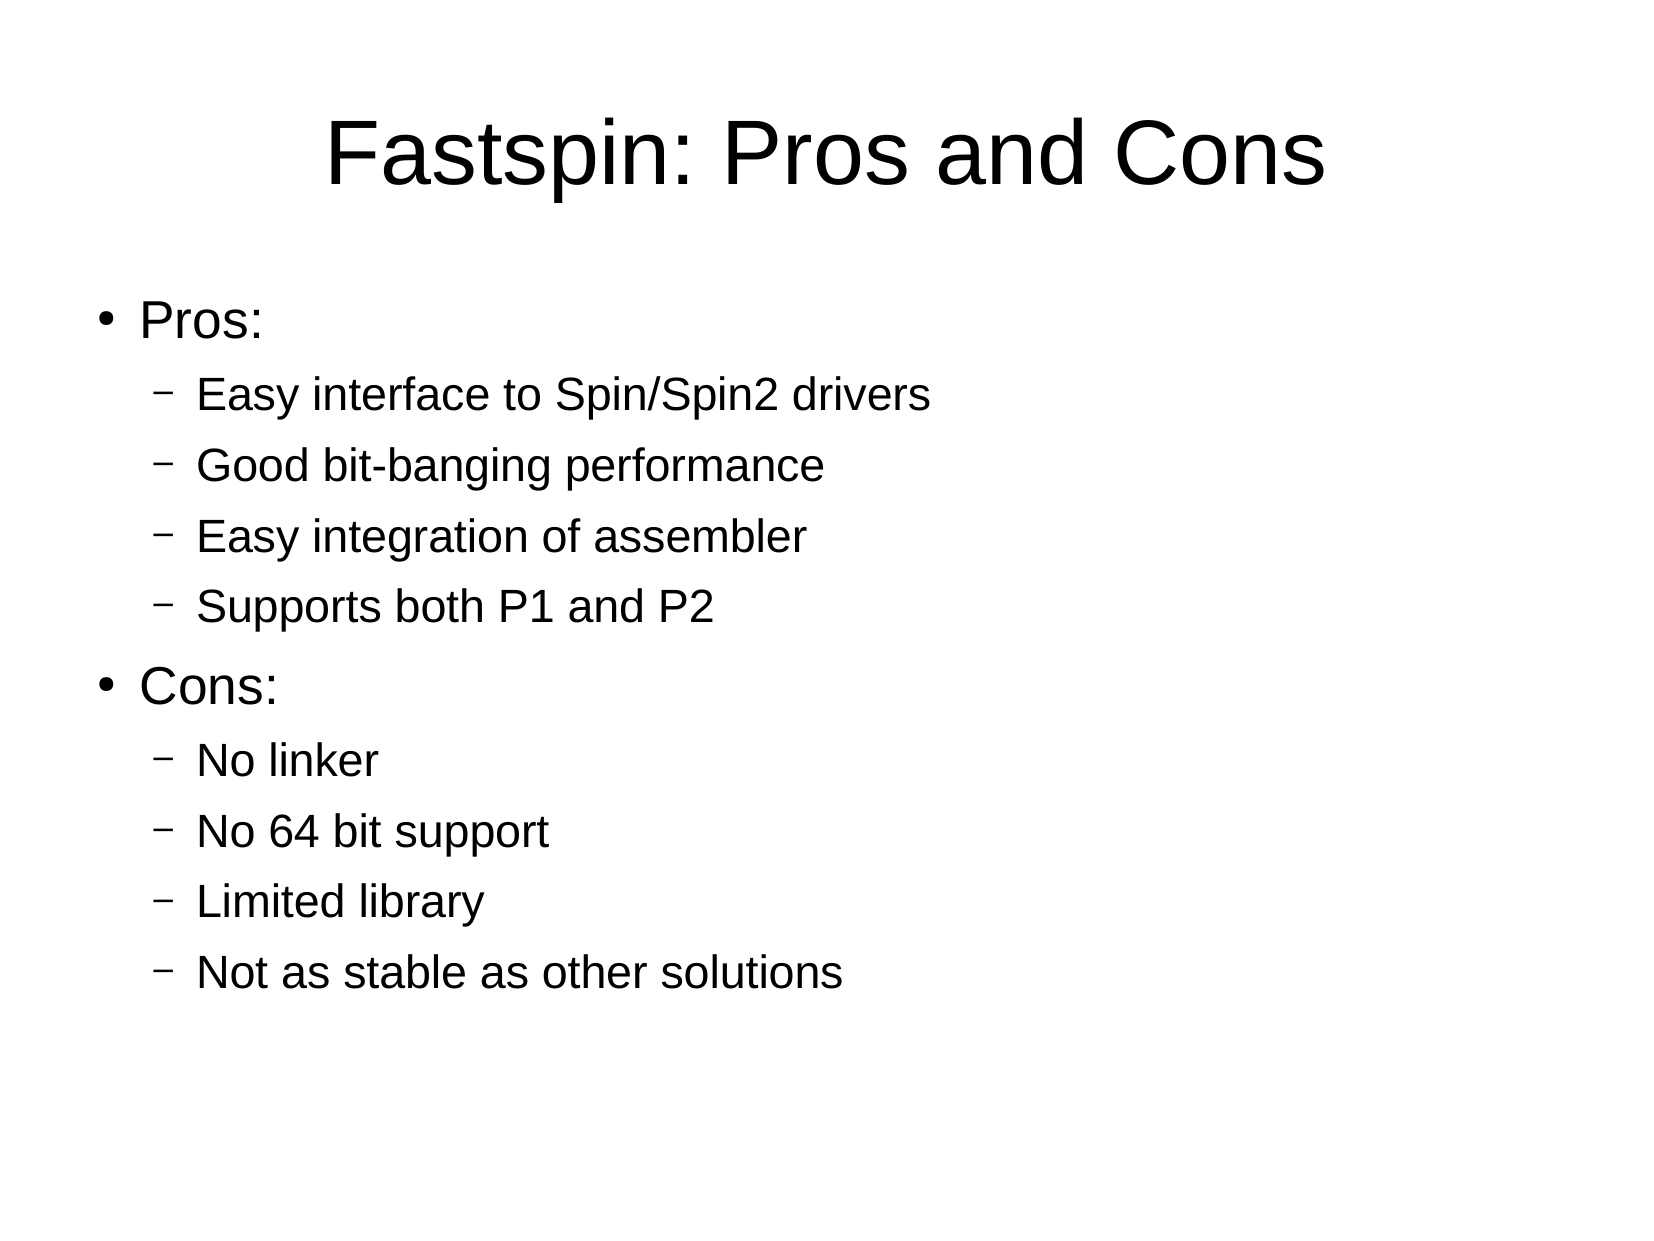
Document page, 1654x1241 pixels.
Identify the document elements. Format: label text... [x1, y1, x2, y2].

list Pros: Easy interface to Spin/Spin2 drivers Good bit-banging performance Easy integration of assembler Supports both P1 and P2 Cons: No linker No 64 bit support Limited library Not as stable as other solutions [82, 290, 1571, 1010]
title Fastspin: Pros and Cons [82, 49, 1571, 257]
